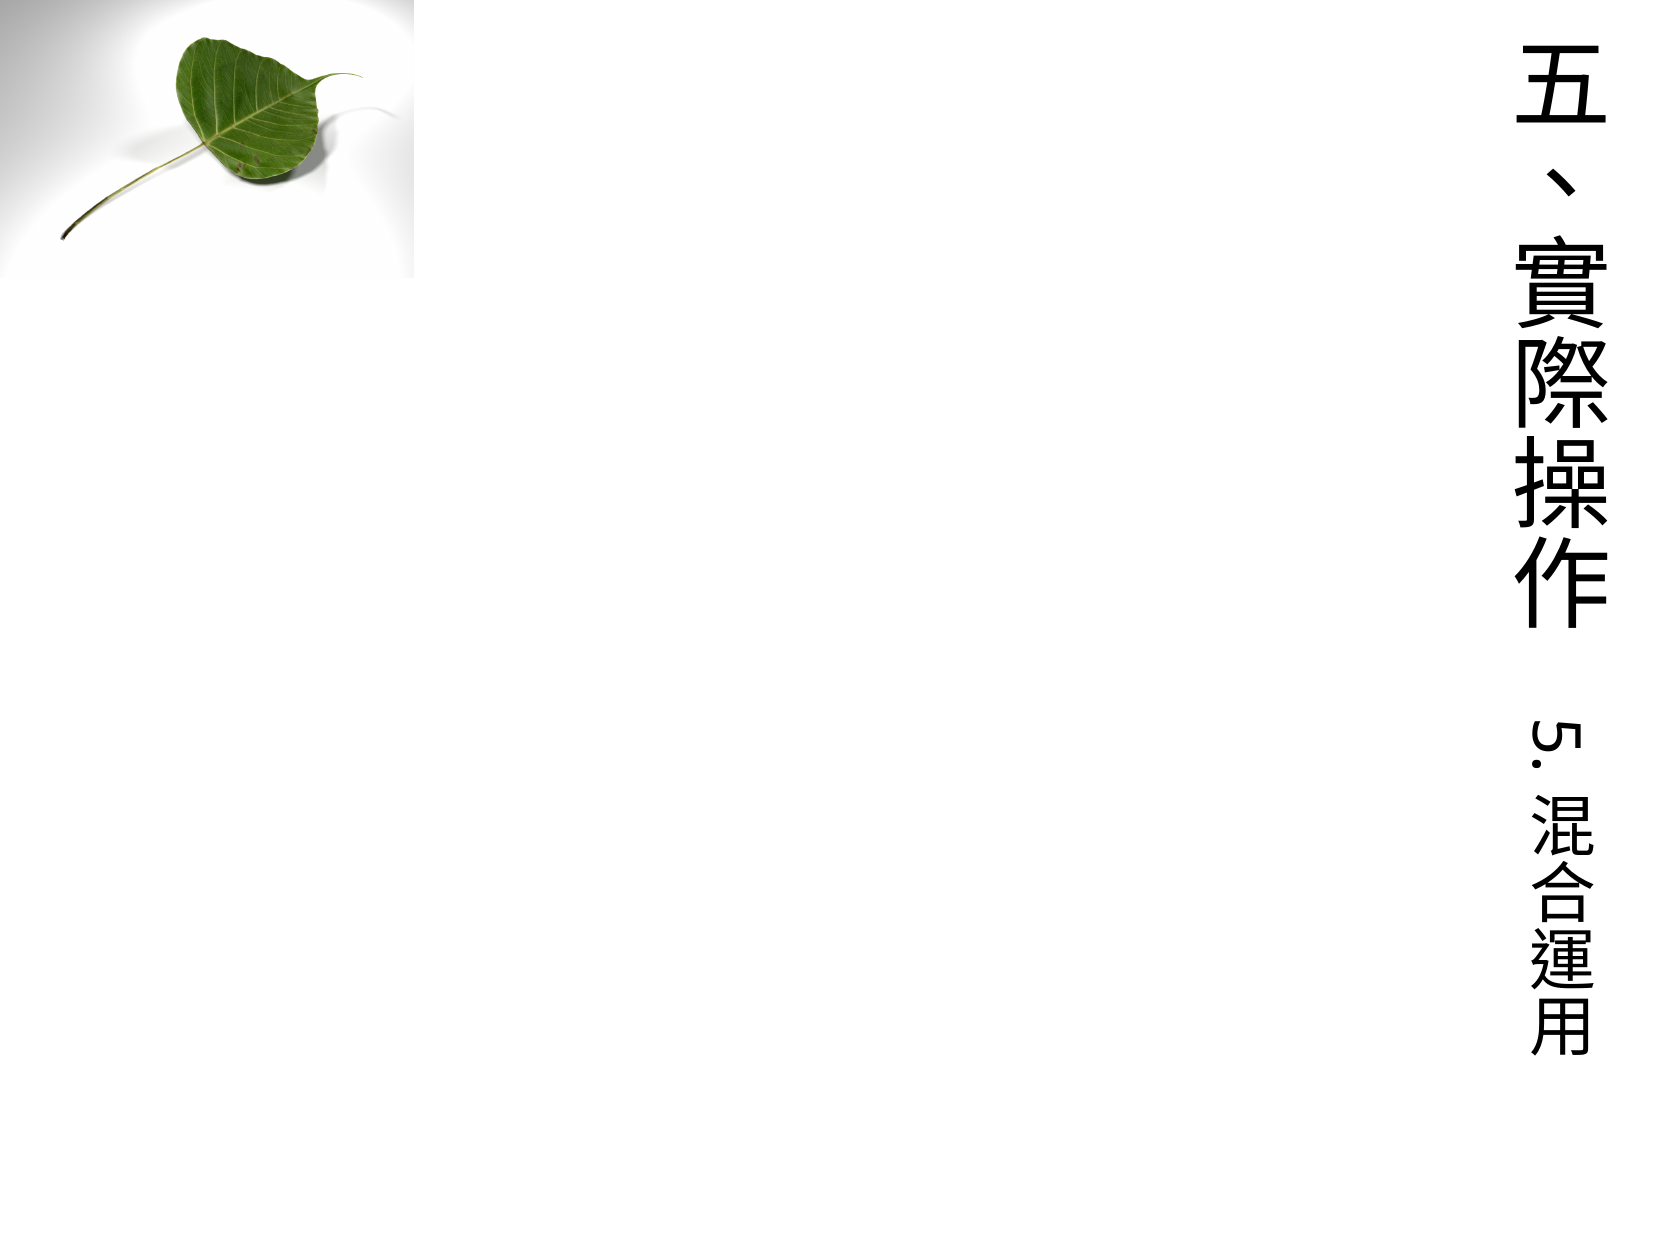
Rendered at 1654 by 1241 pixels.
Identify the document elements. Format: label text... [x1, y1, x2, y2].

picture [0, 0, 414, 278]
text_box 5.混合運用 [1511, 702, 1619, 1075]
text_box 五、實際操作 [1488, 17, 1642, 650]
